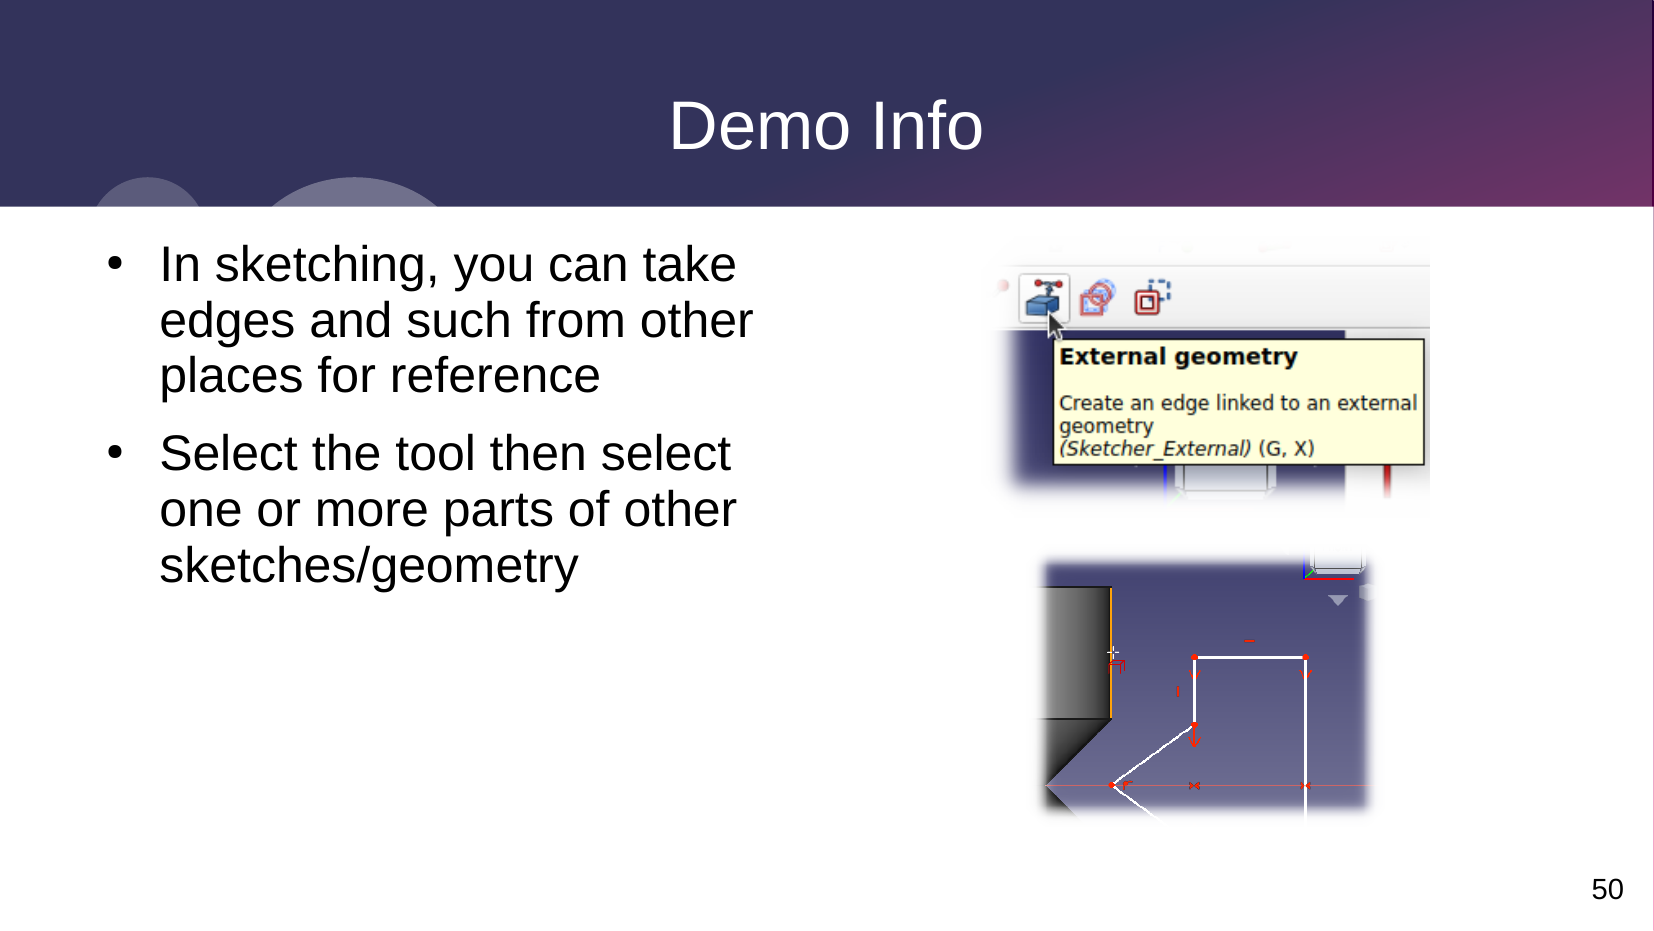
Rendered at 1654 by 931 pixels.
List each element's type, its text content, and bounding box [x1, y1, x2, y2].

picture [1026, 544, 1385, 827]
title Demo Info [88, 44, 1565, 207]
list In sketching, you can take edges and such from other places for reference Select the tool then select one or more parts of other sketches/geometry [88, 236, 809, 827]
picture [981, 236, 1430, 518]
